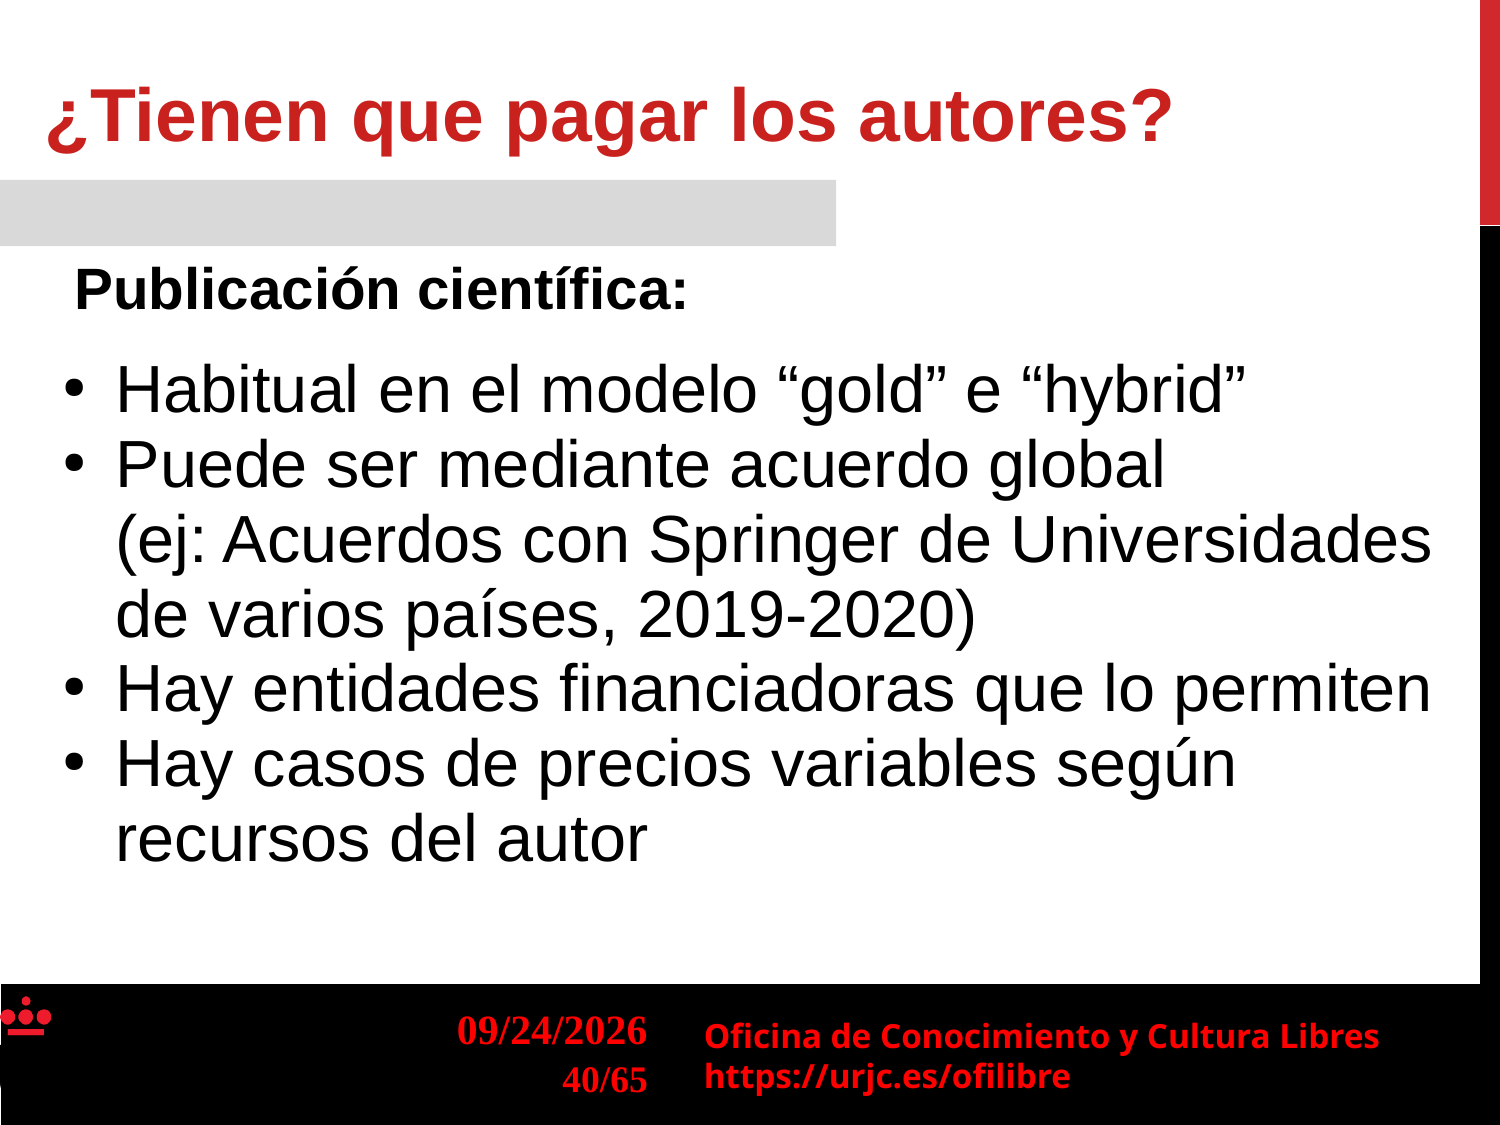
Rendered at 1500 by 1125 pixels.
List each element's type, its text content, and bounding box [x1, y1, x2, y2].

text_box ¿Tienen que pagar los autores? [30, 66, 1306, 249]
text_box Publicación científica: [60, 248, 1066, 329]
title [75, 15, 1425, 172]
text_box Habitual en el modelo “gold” e “hybrid” Puede ser mediante acuerdo global (ej: Acuerdos con Springer de Universidades de varios países, 2019-2020) Hay entidades financiadoras que lo permiten Hay casos de precios variables según recursos del autor [30, 345, 1471, 931]
